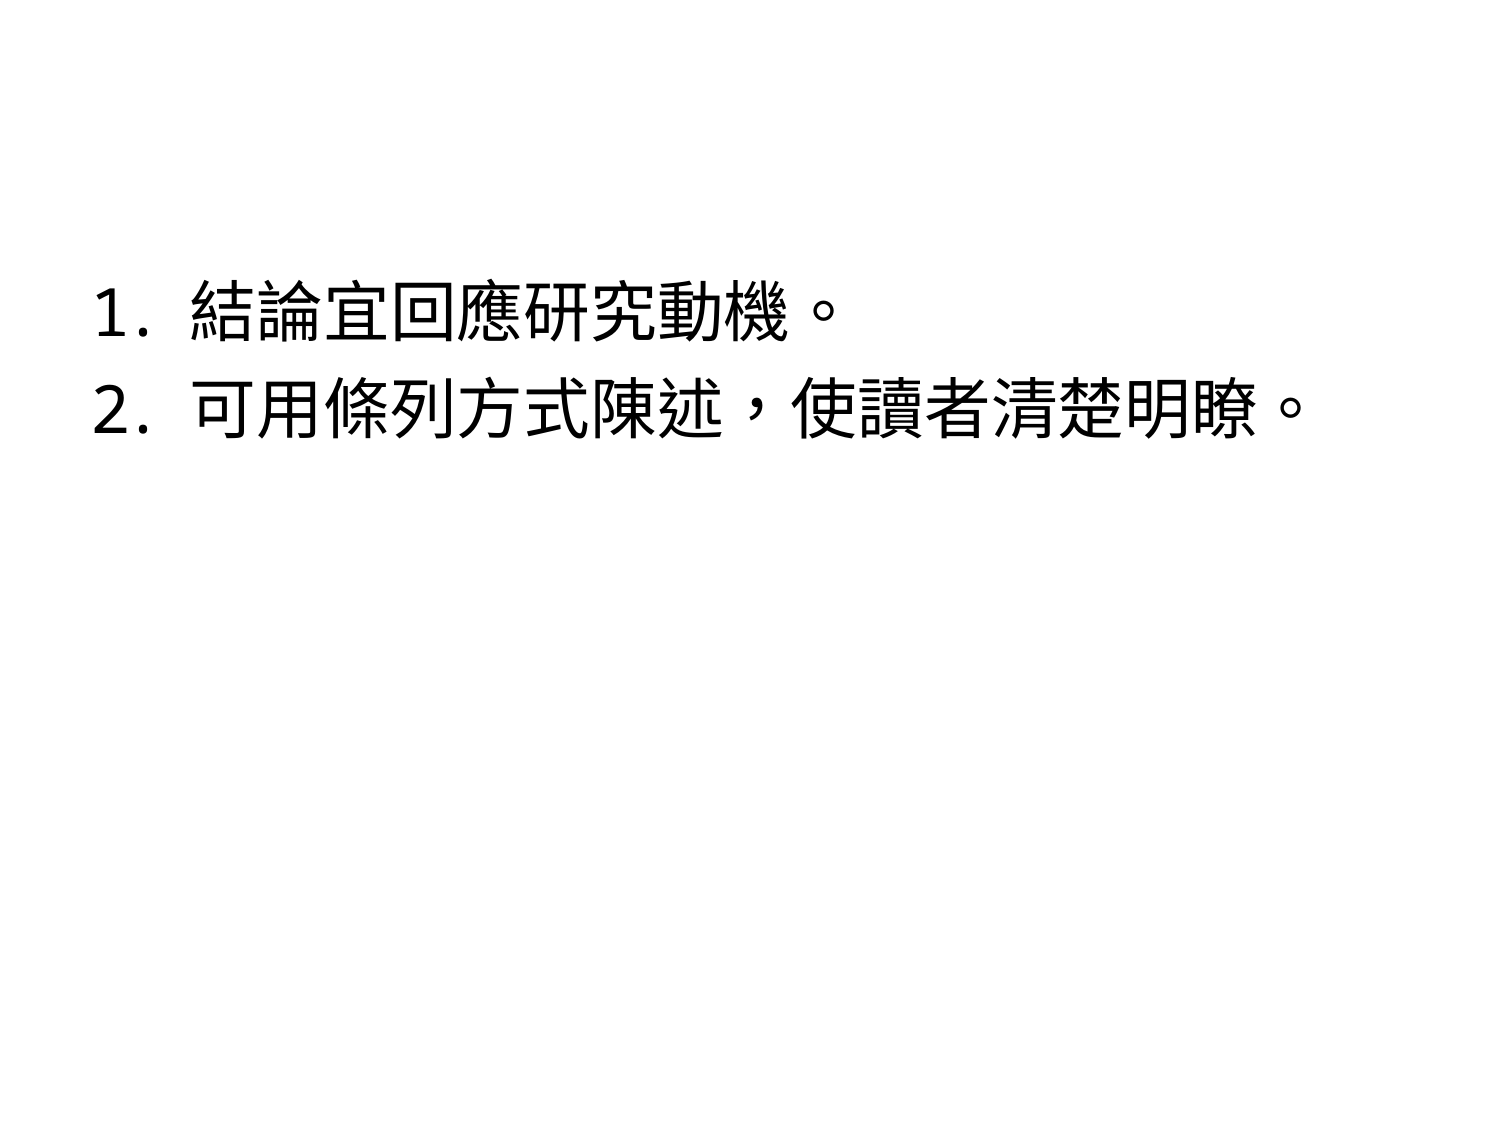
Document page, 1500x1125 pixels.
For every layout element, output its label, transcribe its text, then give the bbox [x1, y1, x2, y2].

list 結論宜回應研究動機。 可用條列方式陳述，使讀者清楚明瞭。 [75, 262, 1426, 1005]
